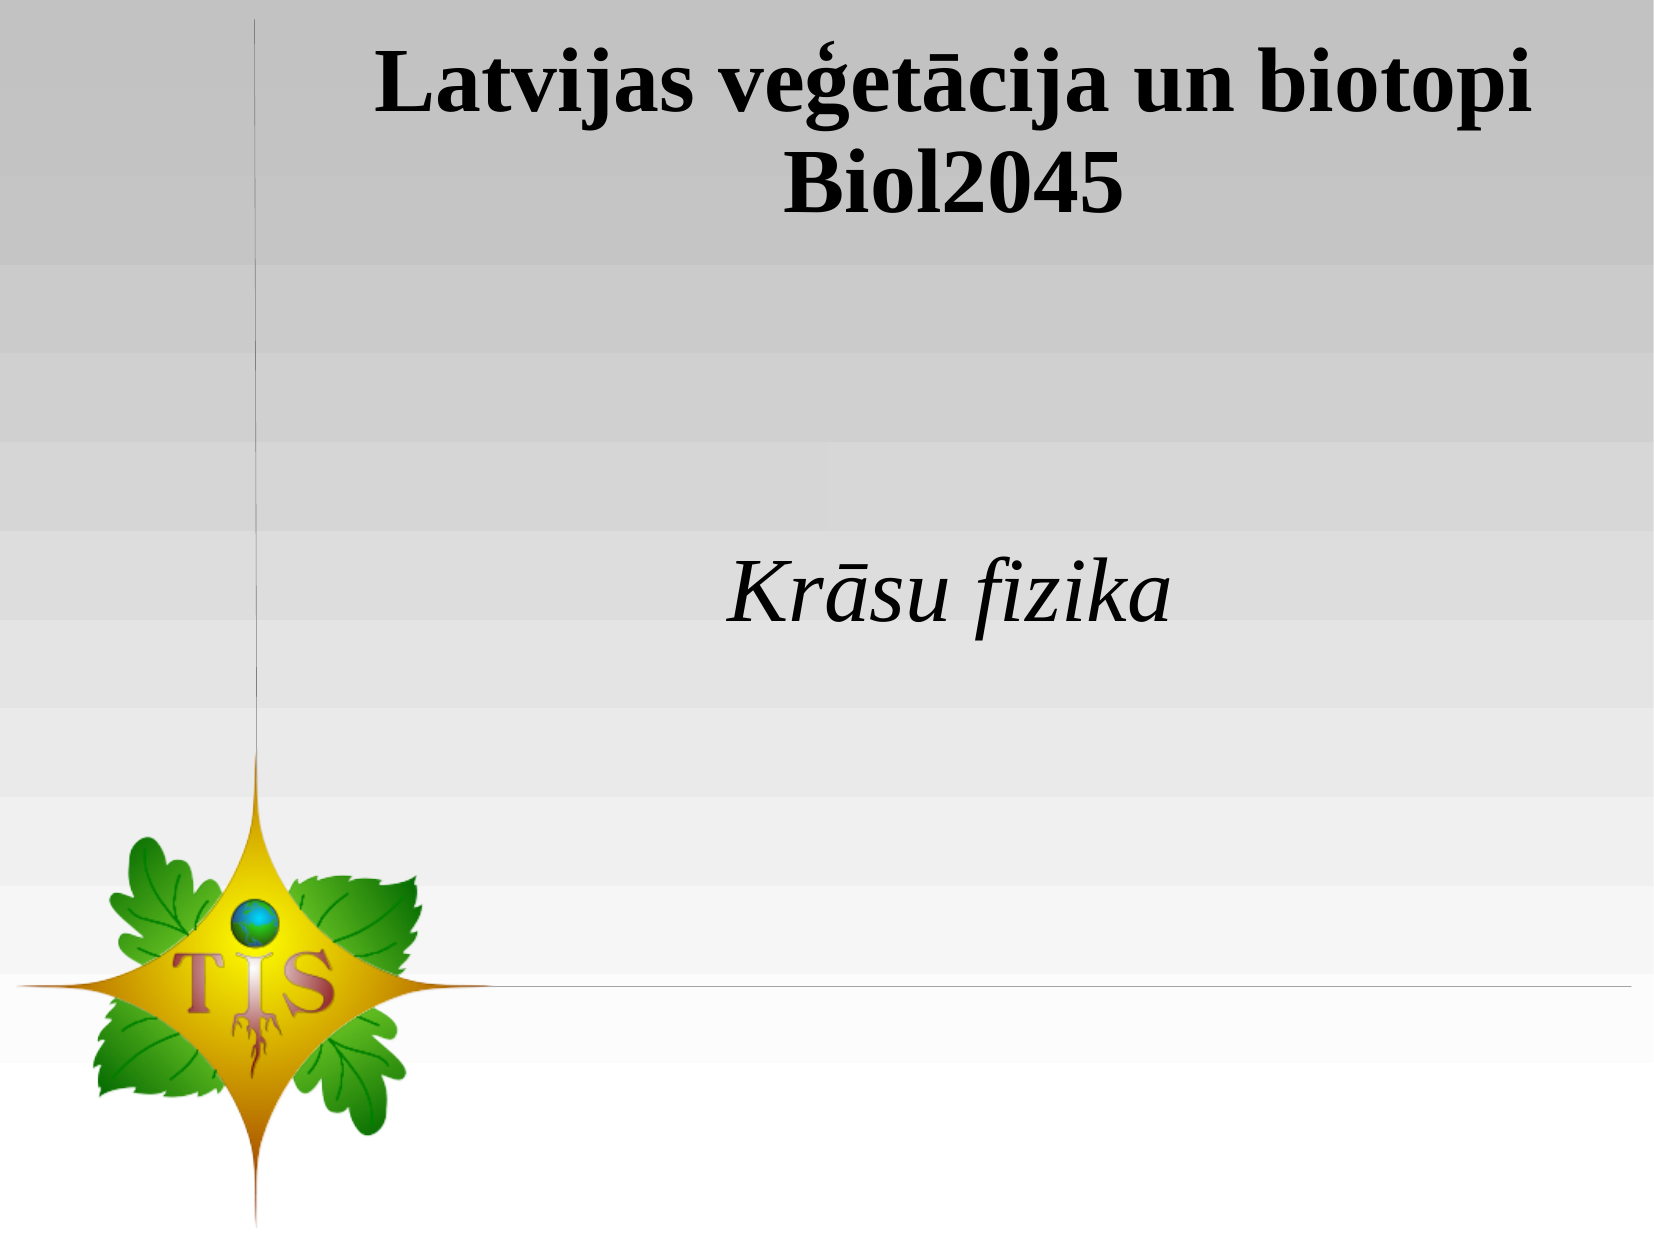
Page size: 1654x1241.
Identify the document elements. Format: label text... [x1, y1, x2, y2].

title Krāsu fizika [295, 324, 1607, 857]
picture [0, 0, 1654, 1241]
